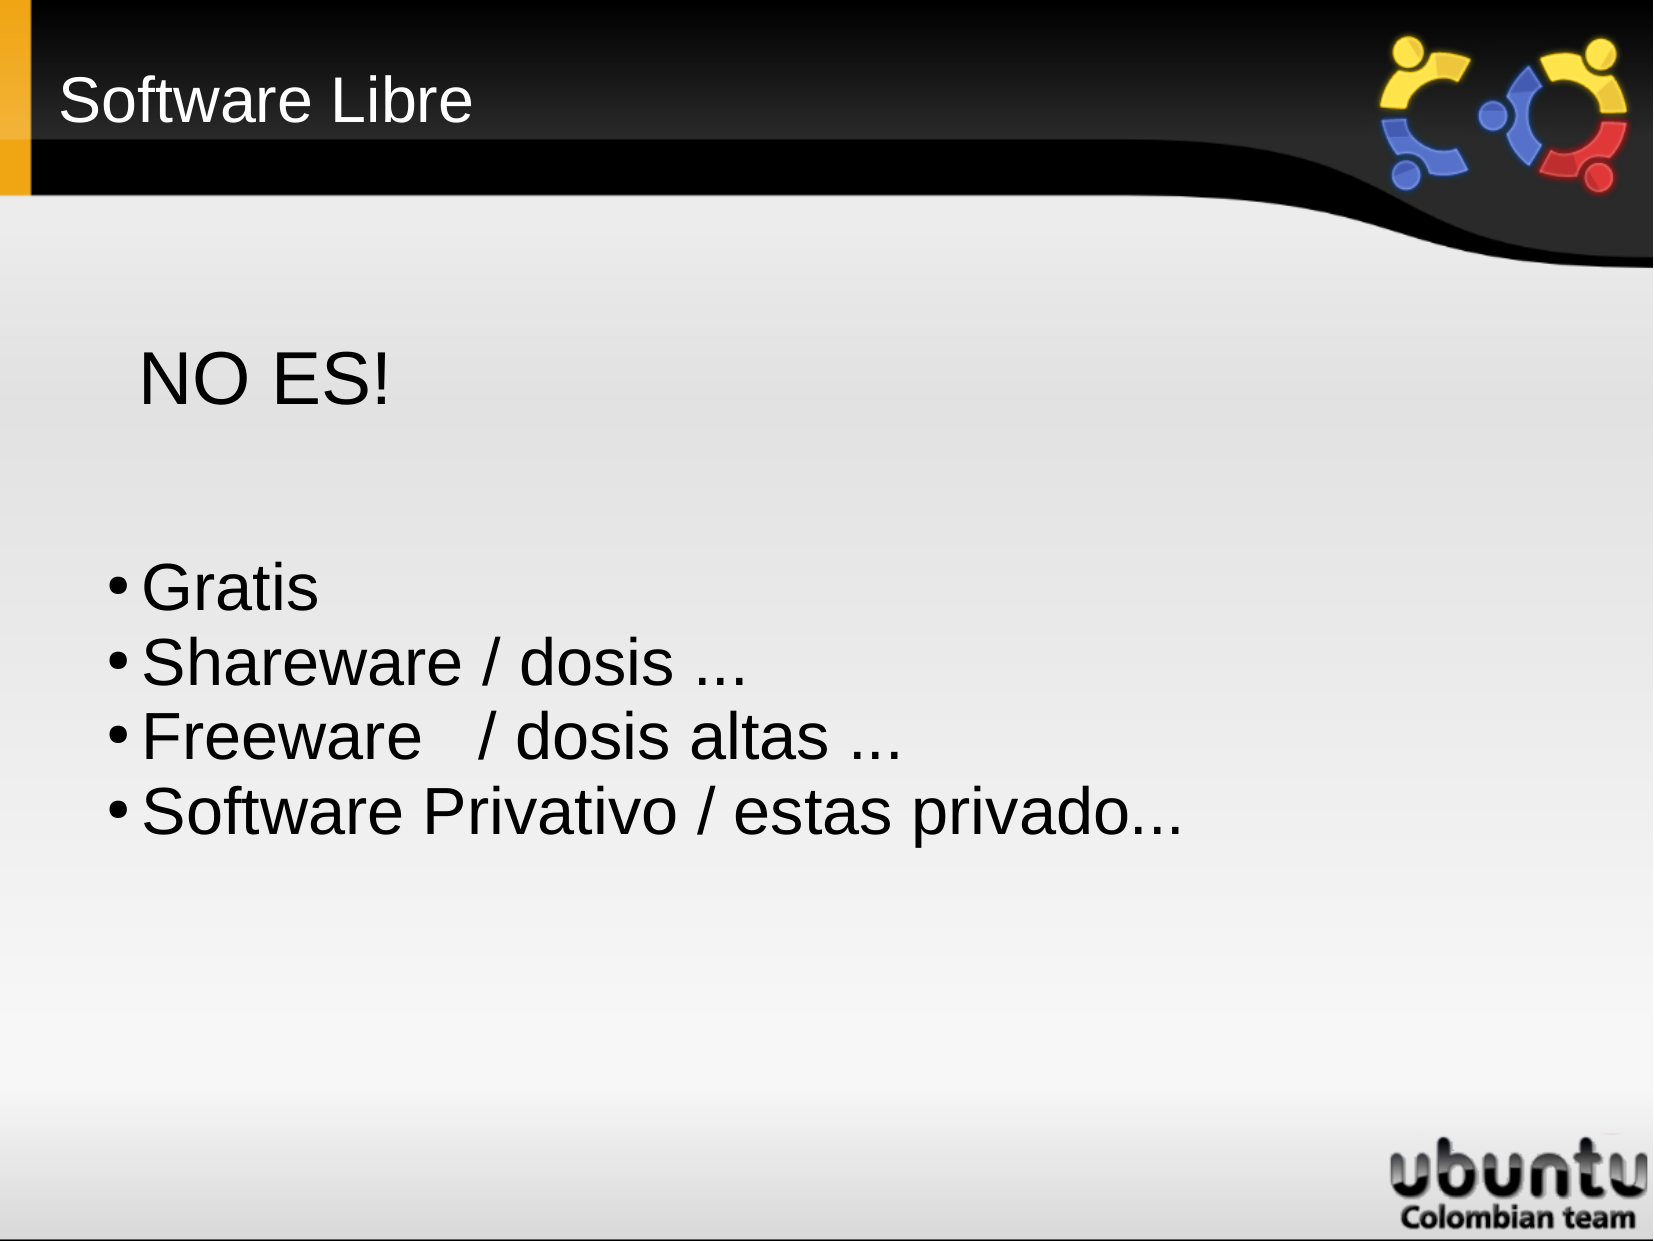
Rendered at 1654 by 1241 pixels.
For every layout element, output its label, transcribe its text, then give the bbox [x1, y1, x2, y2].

text_box NO ES! [124, 329, 408, 429]
subtitle Gratis Shareware / dosis ... Freeware / dosis altas ... Software Privativo / estas privado... [82, 297, 1571, 1102]
title Software Libre [59, 41, 1376, 160]
picture [0, 0, 1653, 1241]
